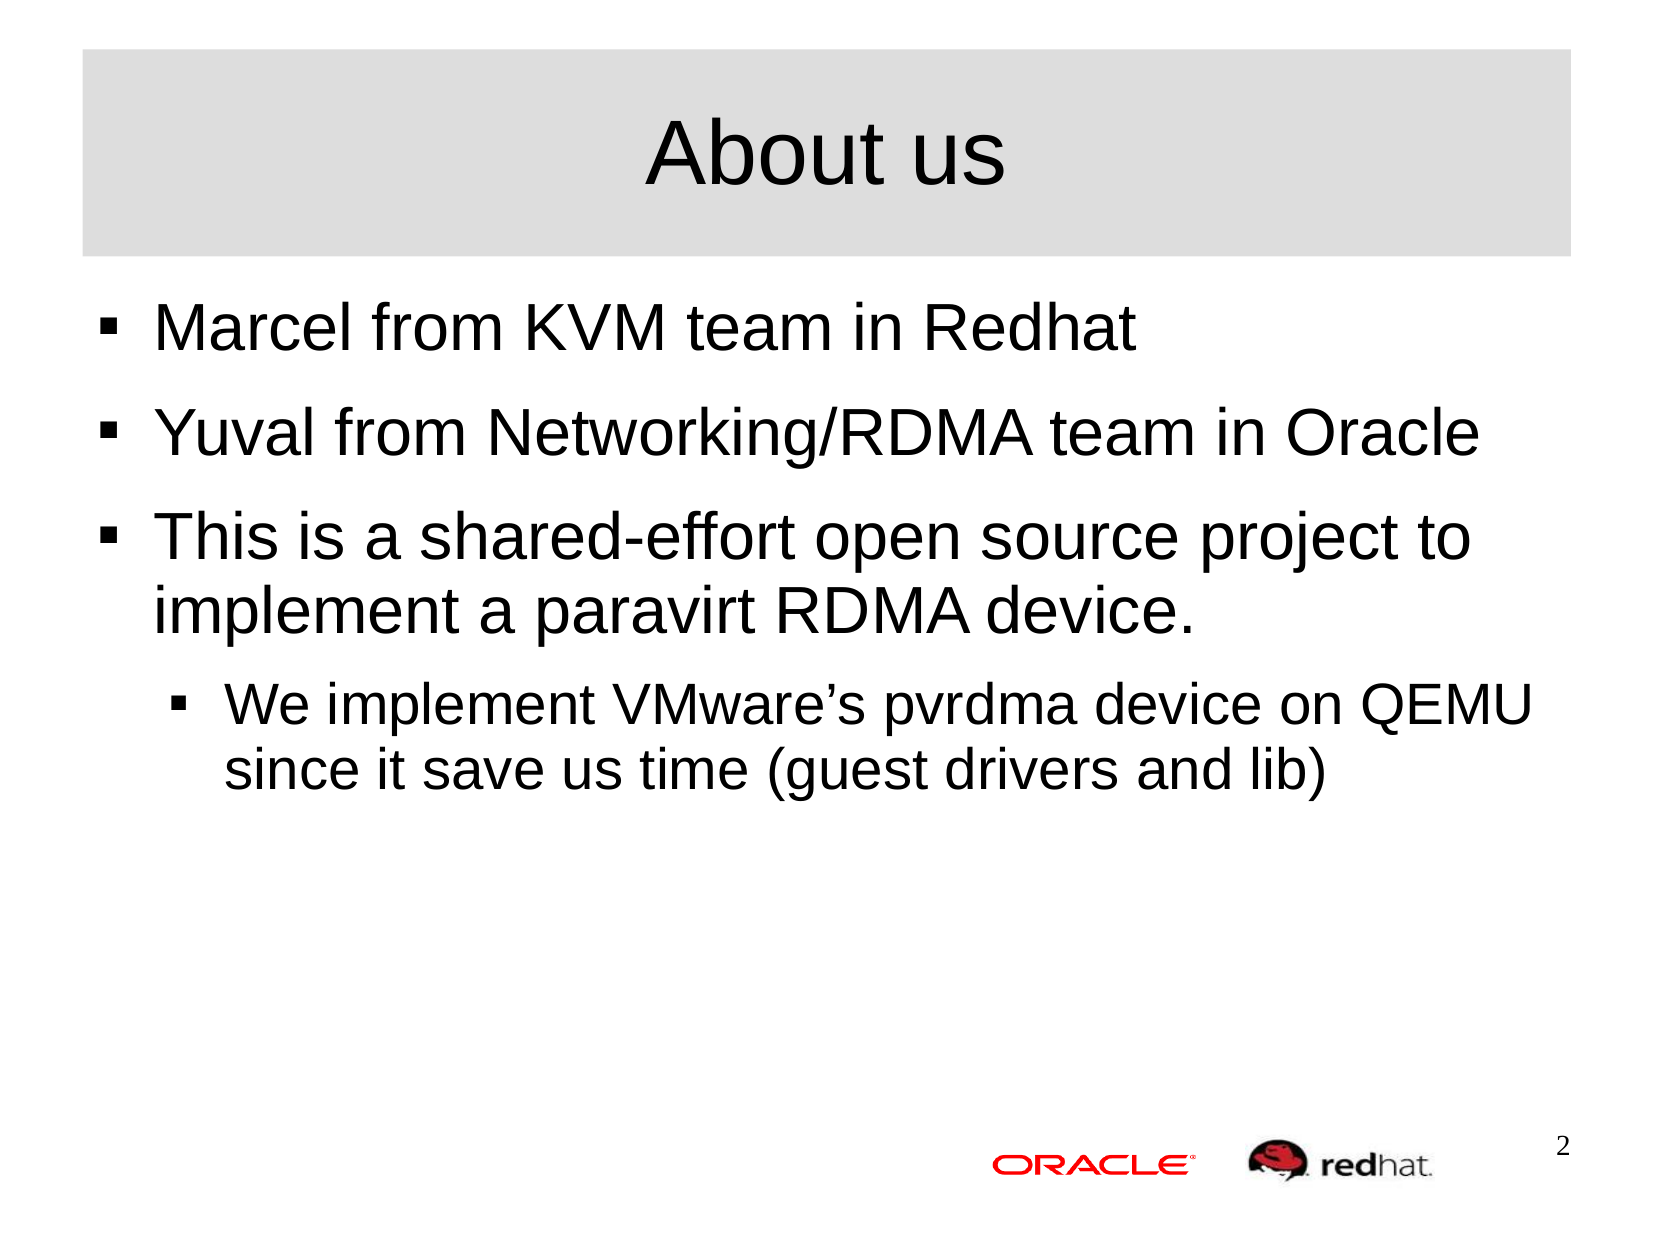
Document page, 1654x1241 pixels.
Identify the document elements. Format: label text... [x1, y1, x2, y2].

picture [1245, 1090, 1435, 1241]
picture [975, 1117, 1213, 1212]
list Marcel from KVM team in Redhat Yuval from Networking/RDMA team in Oracle This is a shared-effort open source project to implement a paravirt RDMA device. We implement VMware’s pvrdma device on QEMU since it save us time (guest drivers and lib) [82, 290, 1571, 1010]
title About us [82, 49, 1571, 257]
